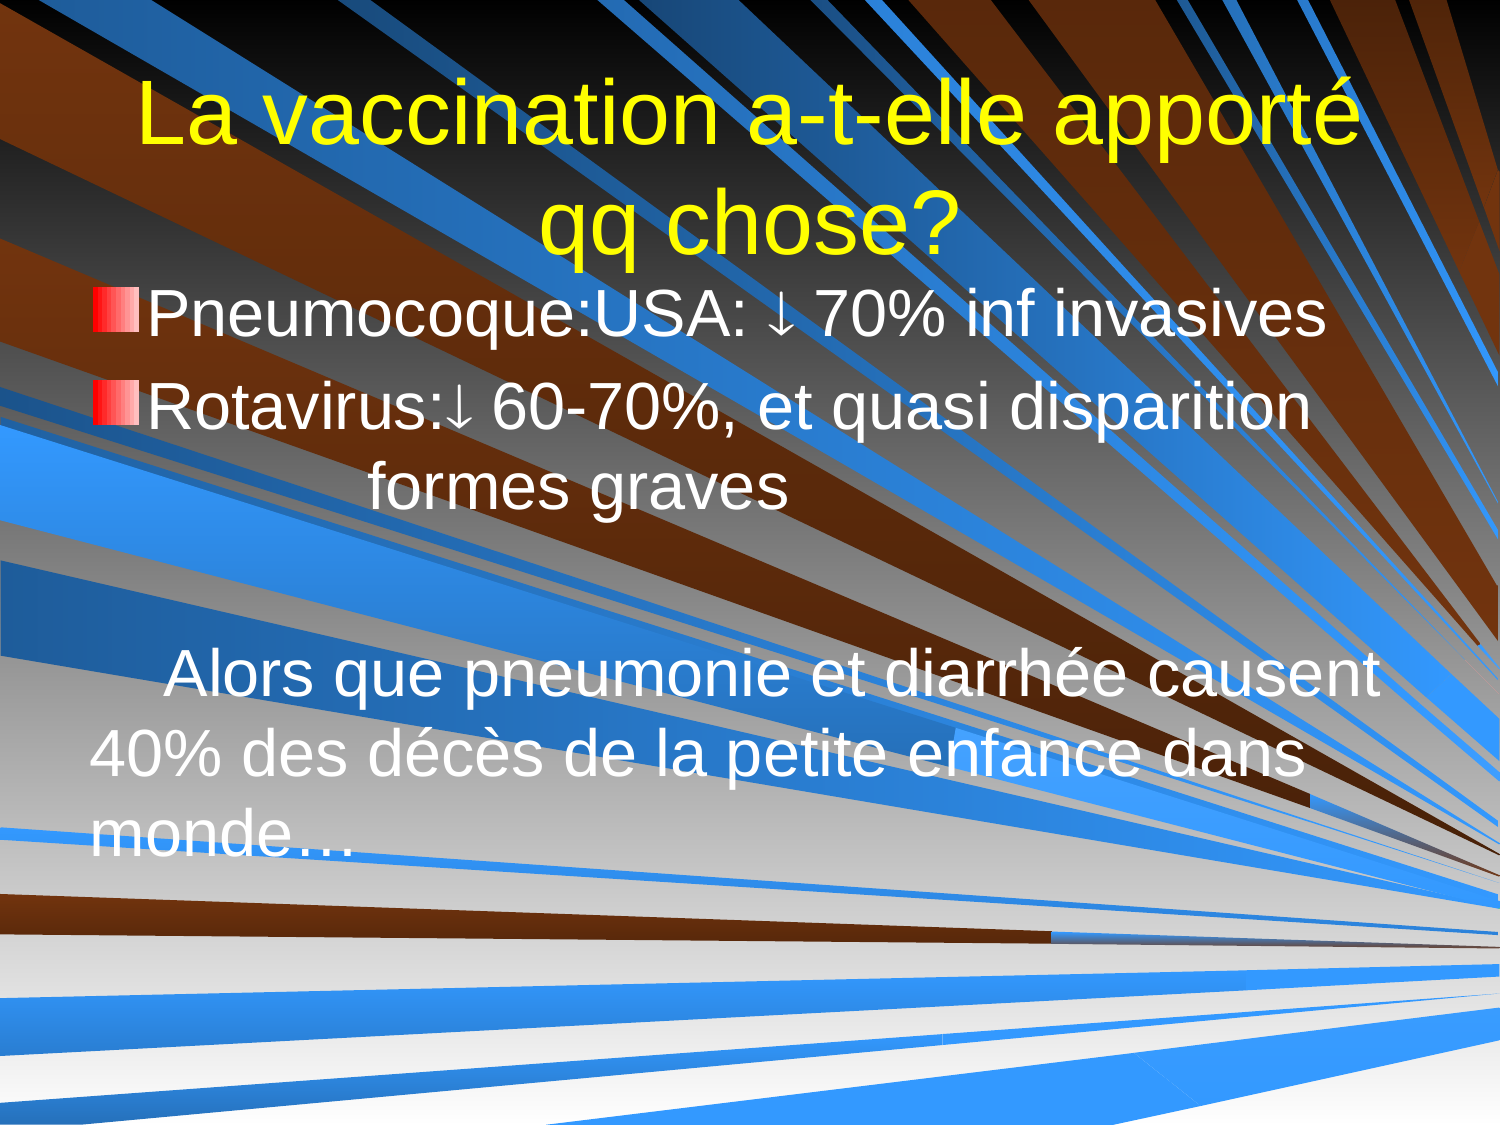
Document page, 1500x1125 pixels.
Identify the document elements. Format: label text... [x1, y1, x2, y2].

title La vaccination a-t-elle apporté qq chose? [75, 45, 1425, 234]
list Pneumocoque:USA:  70% inf invasives Rotavirus: 60-70%, et quasi disparition formes graves Alors que pneumonie et diarrhée causent 40% des décès de la petite enfance dans monde… [75, 262, 1425, 1006]
